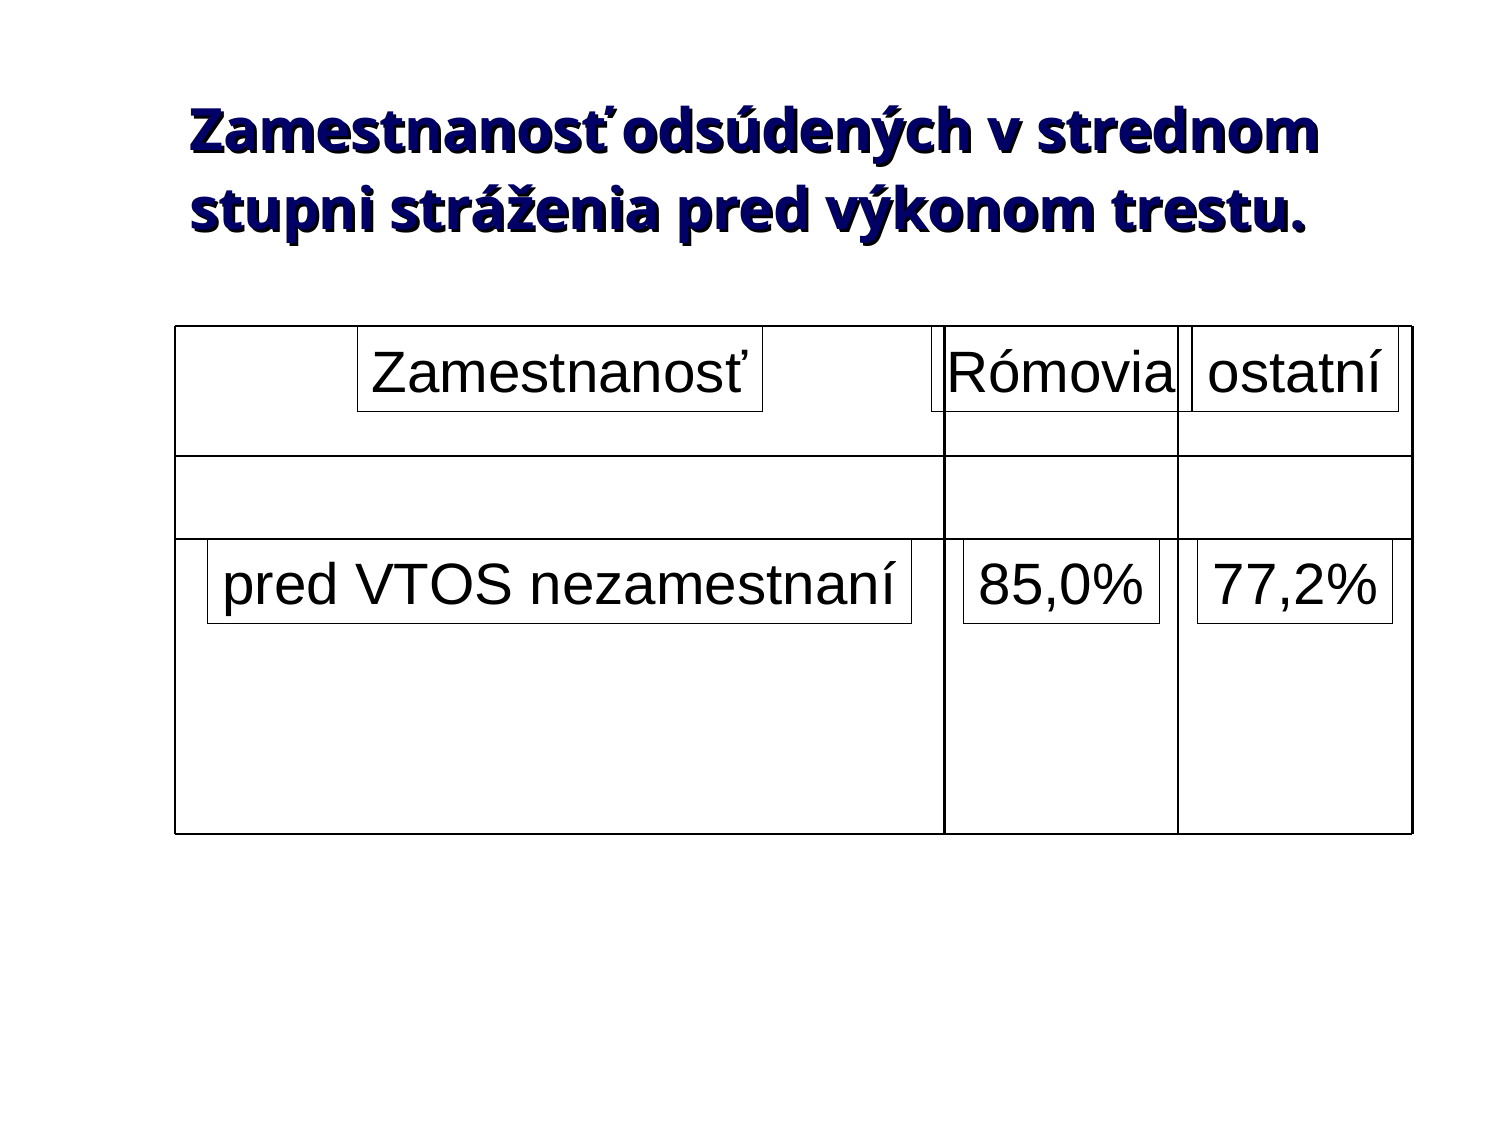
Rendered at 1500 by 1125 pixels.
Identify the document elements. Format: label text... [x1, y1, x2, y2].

text_box pred VTOS nezamestnaní [207, 540, 912, 624]
text_box 85,0% [963, 540, 1160, 624]
text_box Zamestnanosť [357, 327, 763, 412]
text_box Rómovia [1179, 327, 1192, 412]
title Zamestnanosť odsúdených v strednom stupni stráženia pred výkonom trestu. [174, 49, 1413, 285]
text_box ostatní [1192, 327, 1399, 412]
text_box Rómovia [931, 327, 943, 412]
text_box 77,2% [1197, 540, 1393, 624]
text_box Rómovia [946, 327, 1177, 412]
